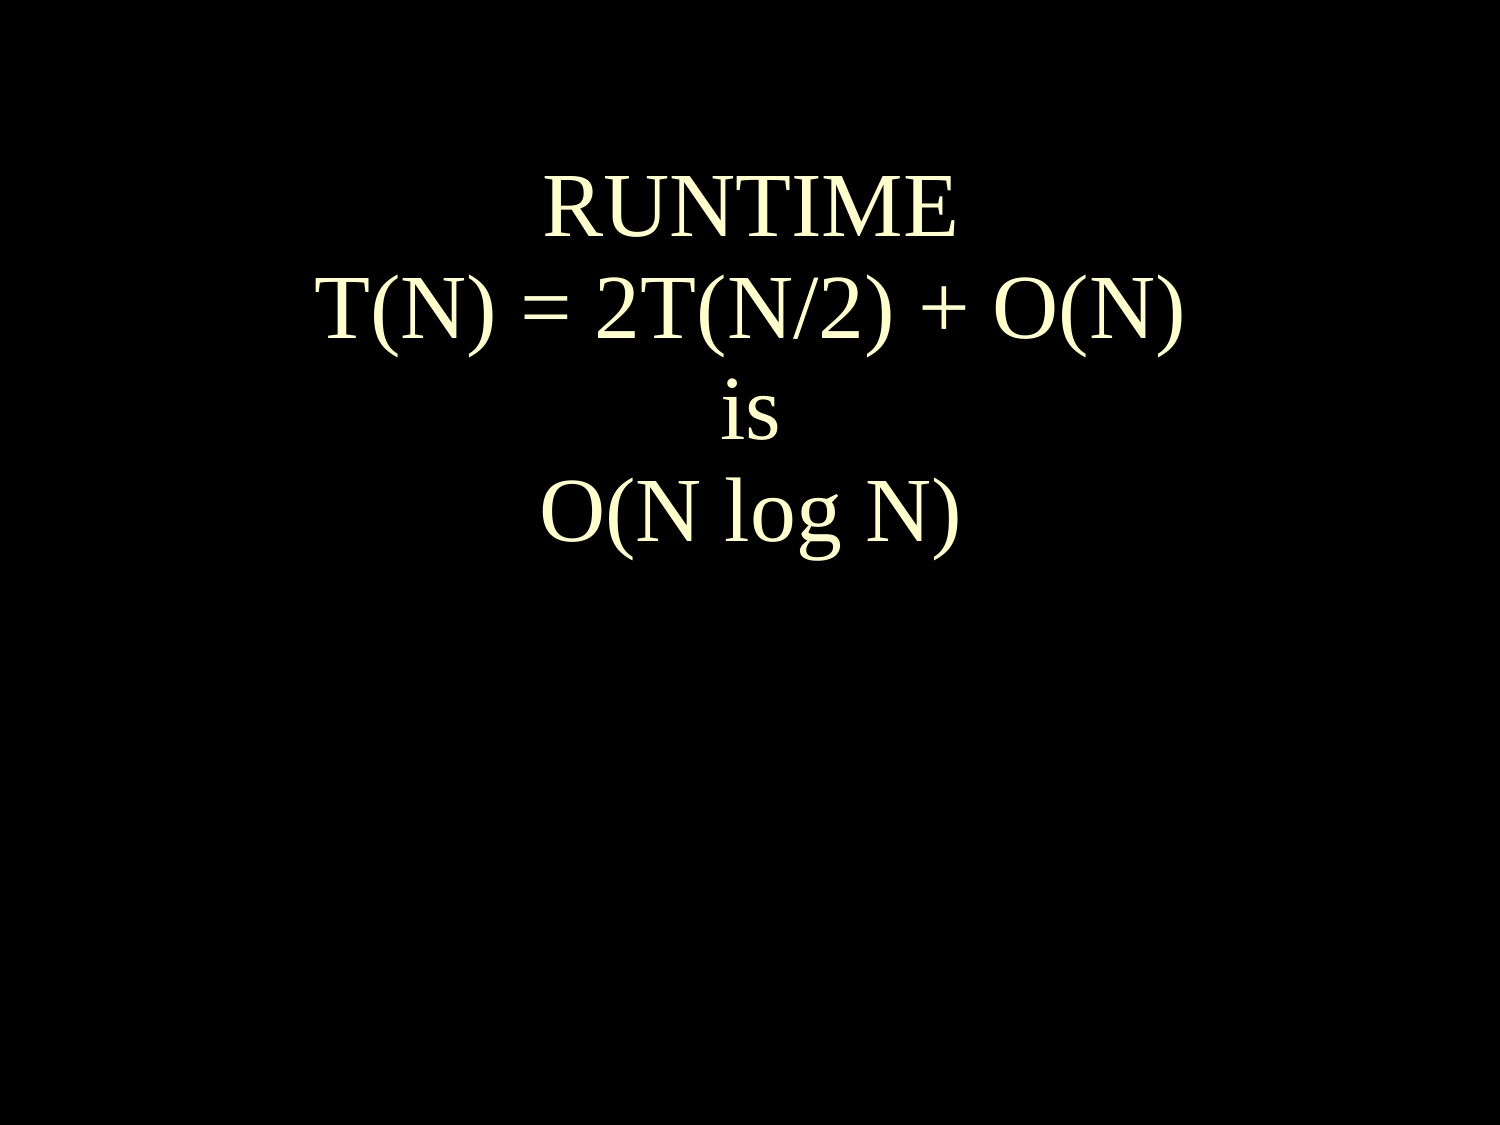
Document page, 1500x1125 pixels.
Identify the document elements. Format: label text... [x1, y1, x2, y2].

title RUNTIME T(N) = 2T(N/2) + O(N) is O(N log N) [22, 153, 1480, 563]
